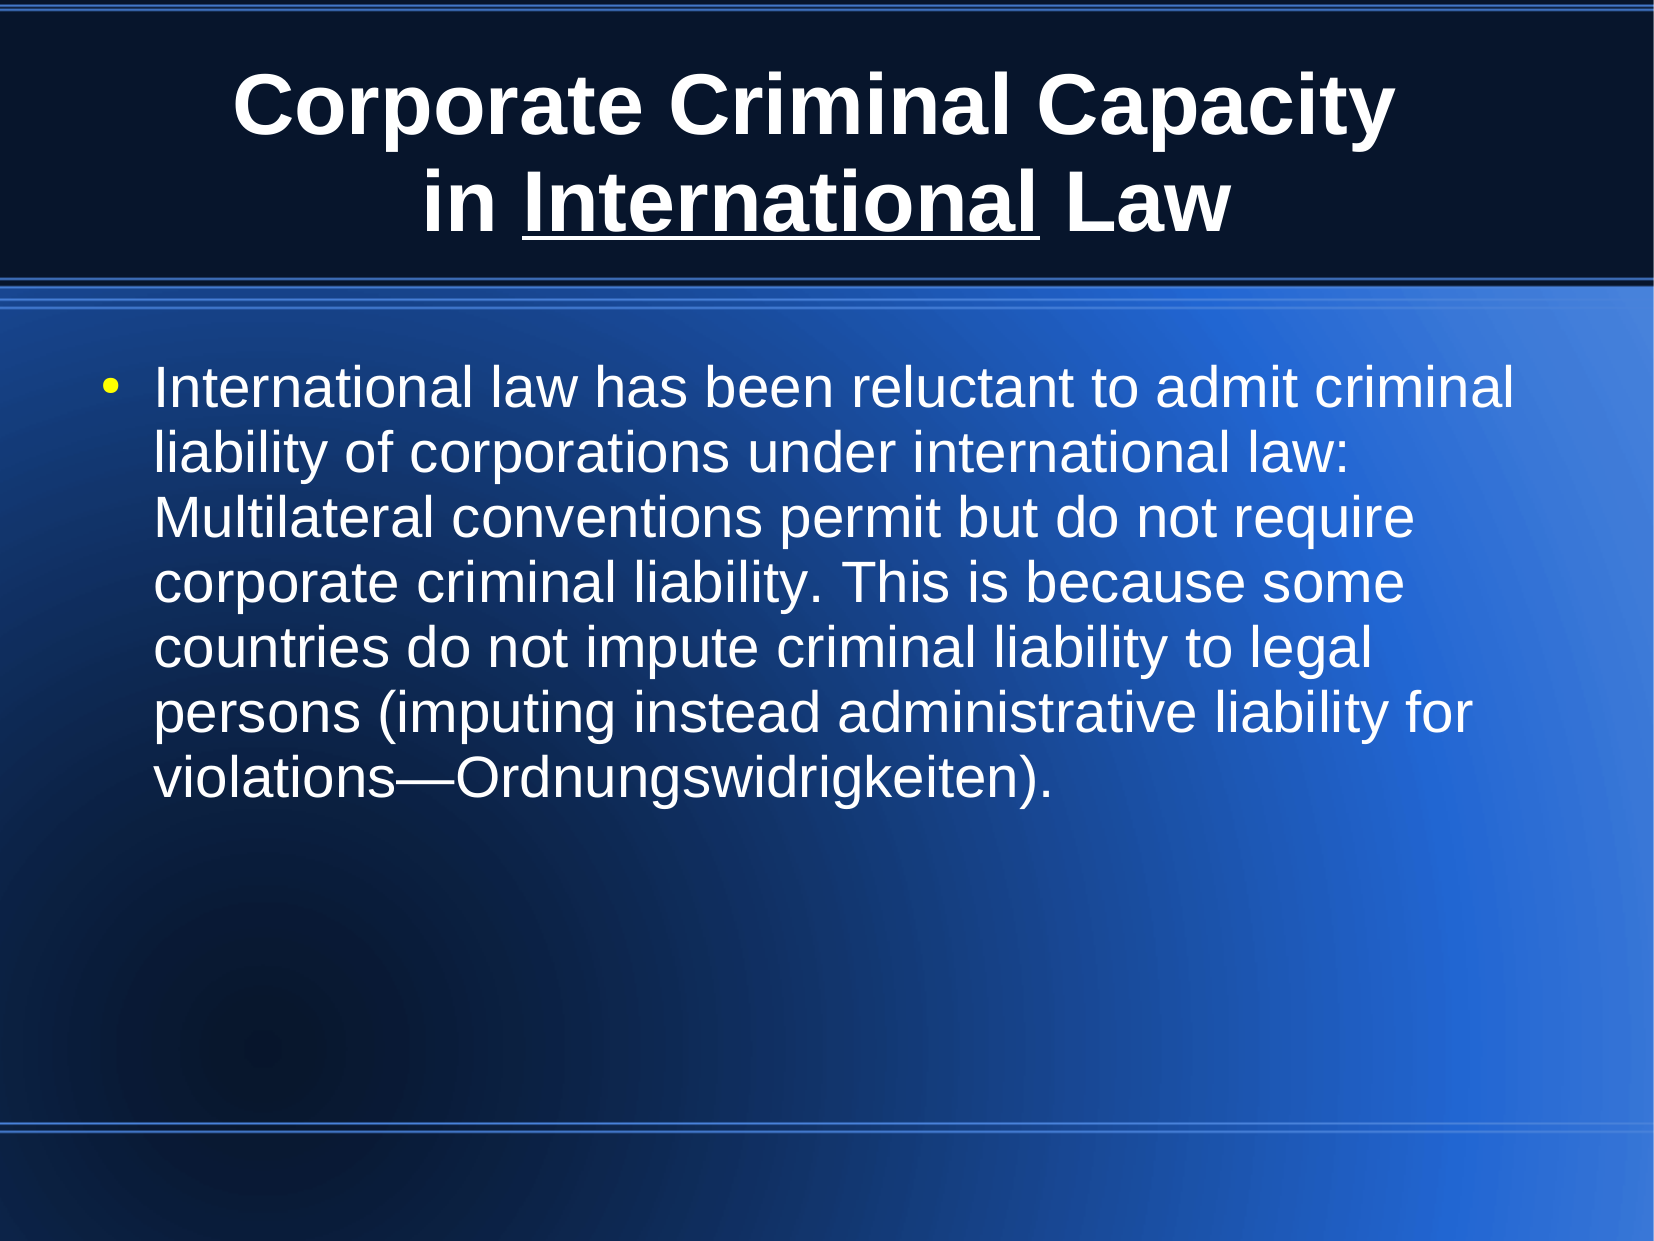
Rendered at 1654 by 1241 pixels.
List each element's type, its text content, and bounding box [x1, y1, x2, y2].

picture [0, 0, 1654, 1241]
list International law has been reluctant to admit criminal liability of corporations under international law: Multilateral conventions permit but do not require corporate criminal liability. This is because some countries do not impute criminal liability to legal persons (imputing instead administrative liability for violations—Ordnungswidrigkeiten). [82, 355, 1571, 1058]
title Corporate Criminal Capacity in International Law [82, 49, 1571, 257]
